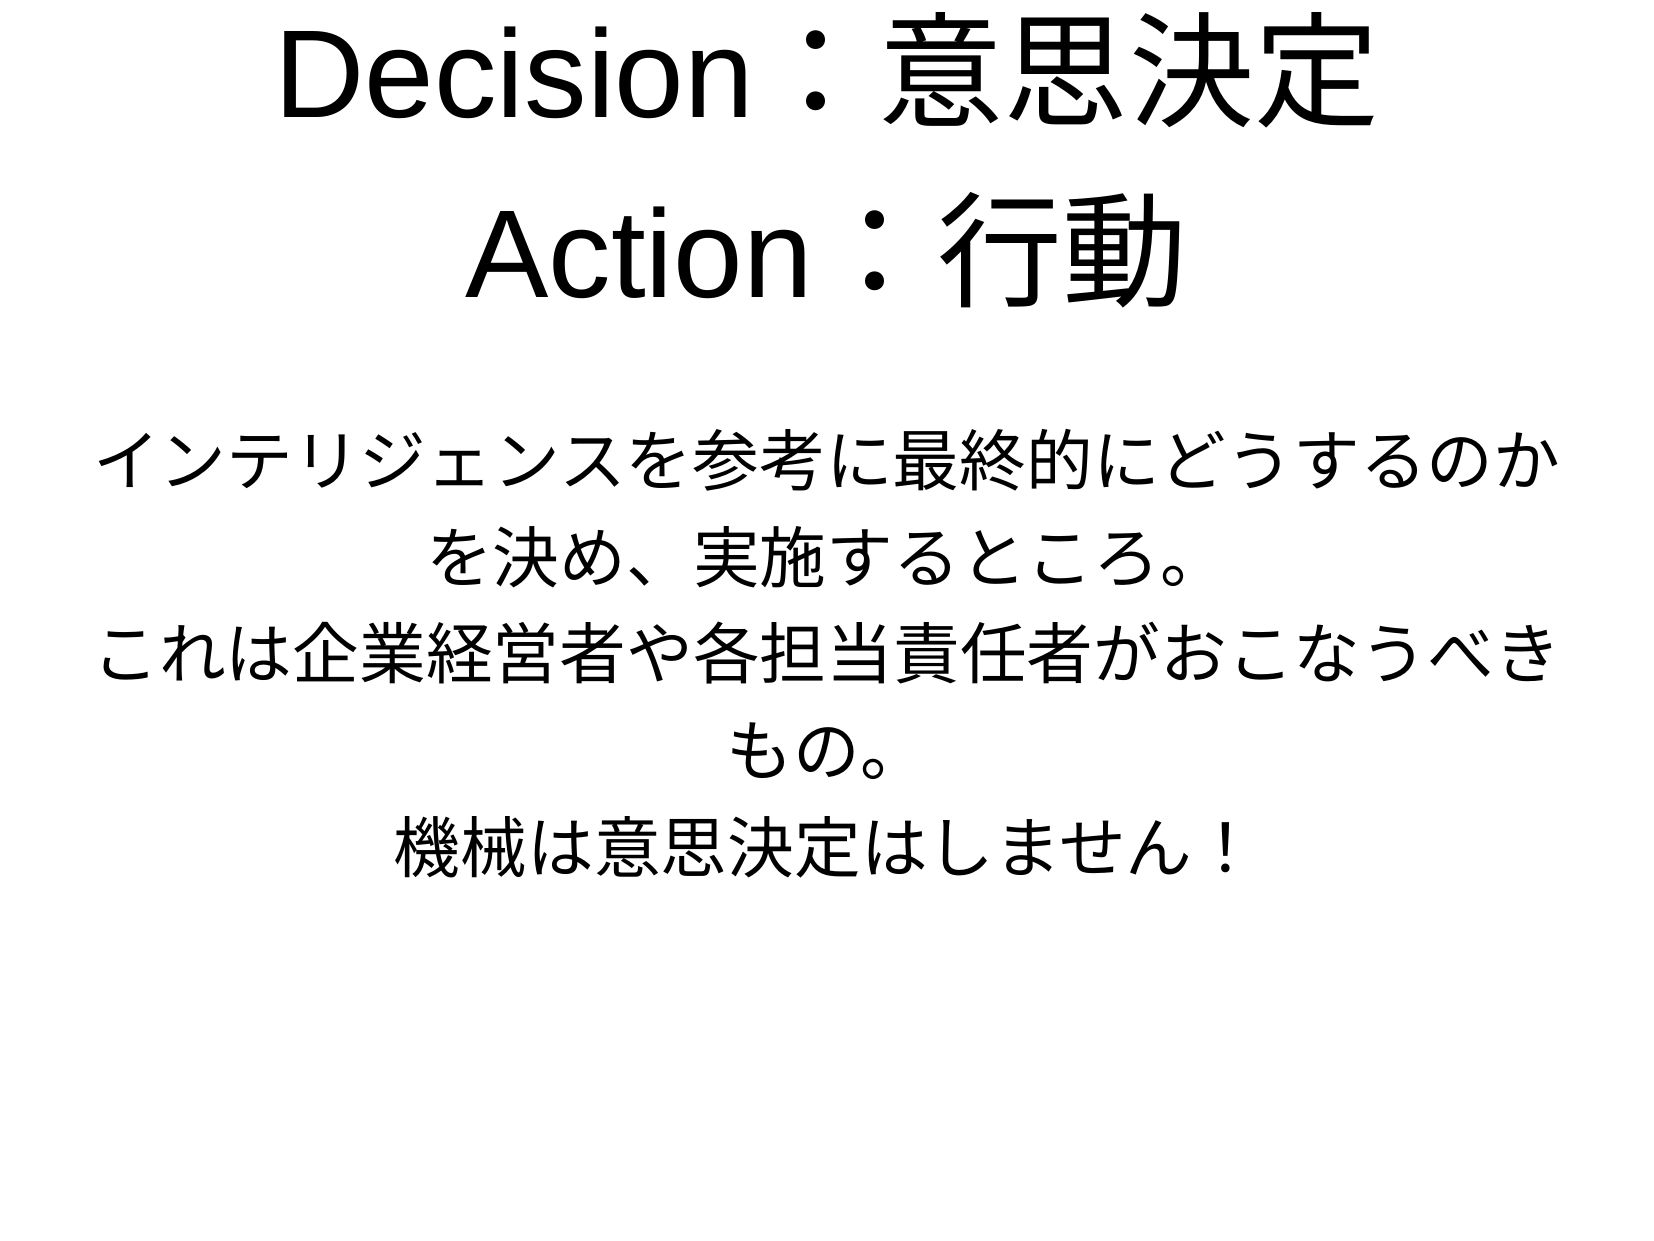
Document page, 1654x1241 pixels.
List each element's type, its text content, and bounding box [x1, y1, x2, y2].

subtitle インテリジェンスを参考に最終的にどうするのかを決め、実施するところ。 これは企業経営者や各担当責任者がおこなうべきもの。 機械は意思決定はしません！ [82, 290, 1571, 1010]
title Decision：意思決定 Action：行動 [82, 13, 1571, 290]
